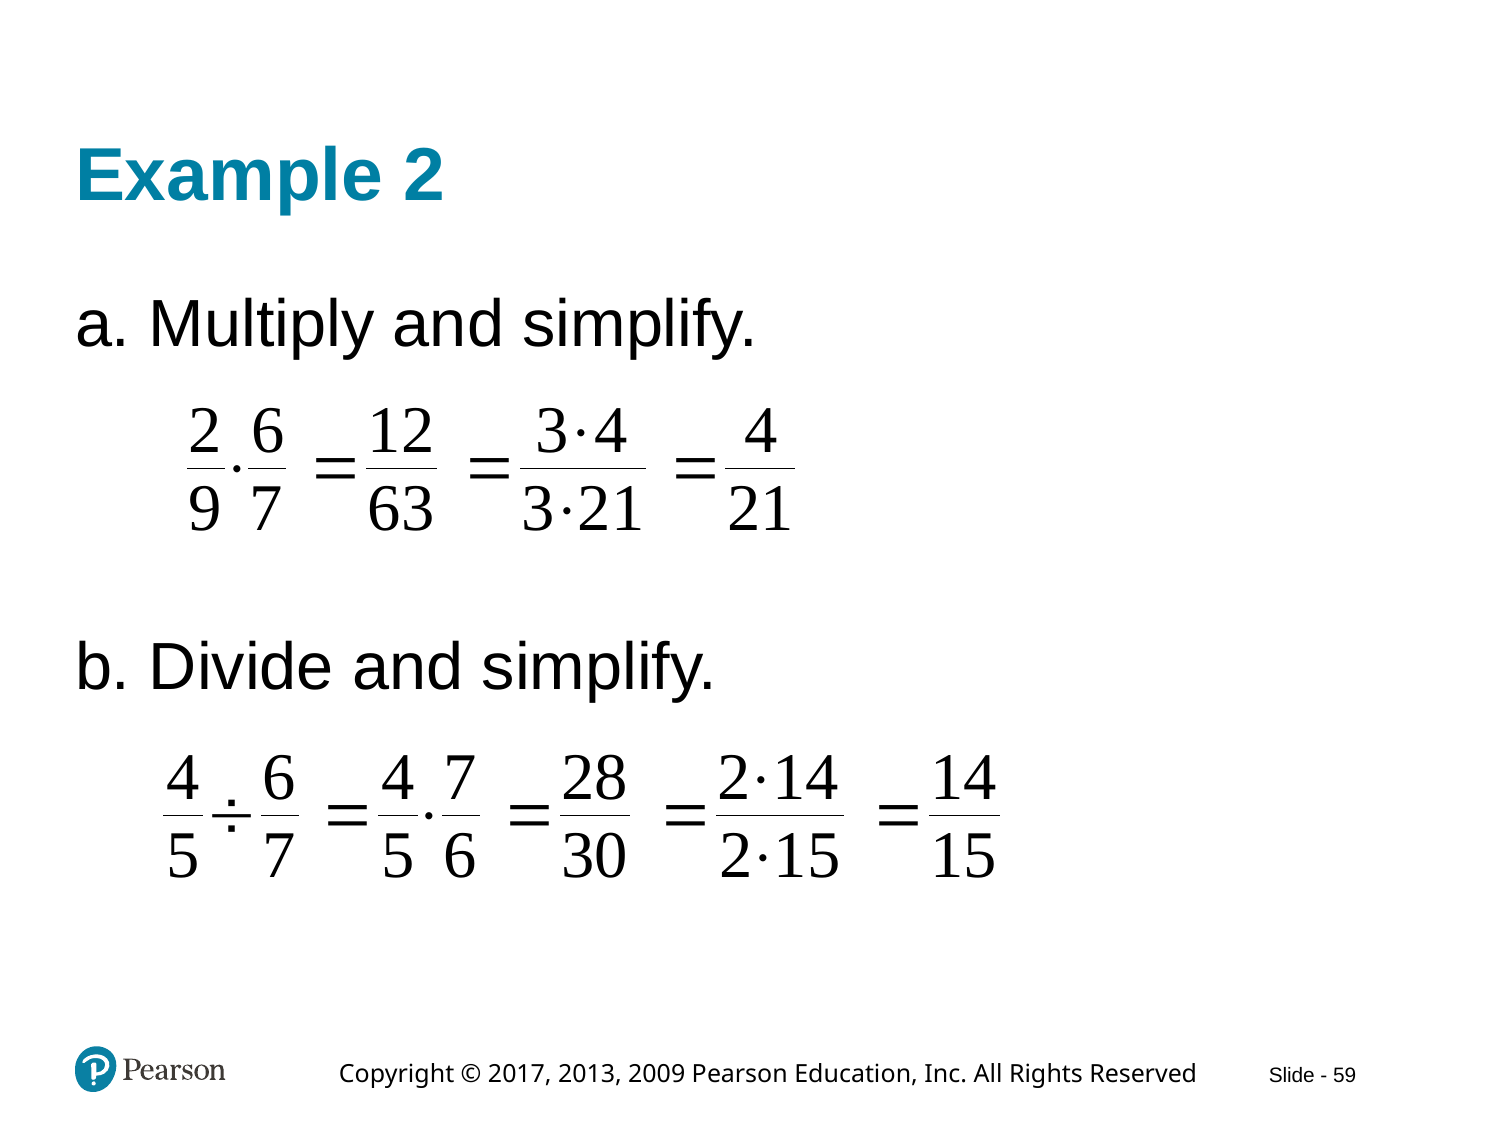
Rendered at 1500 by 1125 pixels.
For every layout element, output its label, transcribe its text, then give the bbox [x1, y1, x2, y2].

chart [864, 739, 1002, 892]
chart [455, 392, 648, 545]
chart [652, 739, 845, 892]
chart [313, 739, 482, 892]
chart [185, 392, 289, 545]
chart [161, 739, 301, 892]
chart [661, 392, 797, 545]
list a. Multiply and simplify. [75, 280, 826, 368]
title Example 2 [75, 35, 1425, 216]
chart [302, 392, 439, 545]
chart [495, 739, 632, 892]
list b. Divide and simplify. [75, 622, 826, 711]
